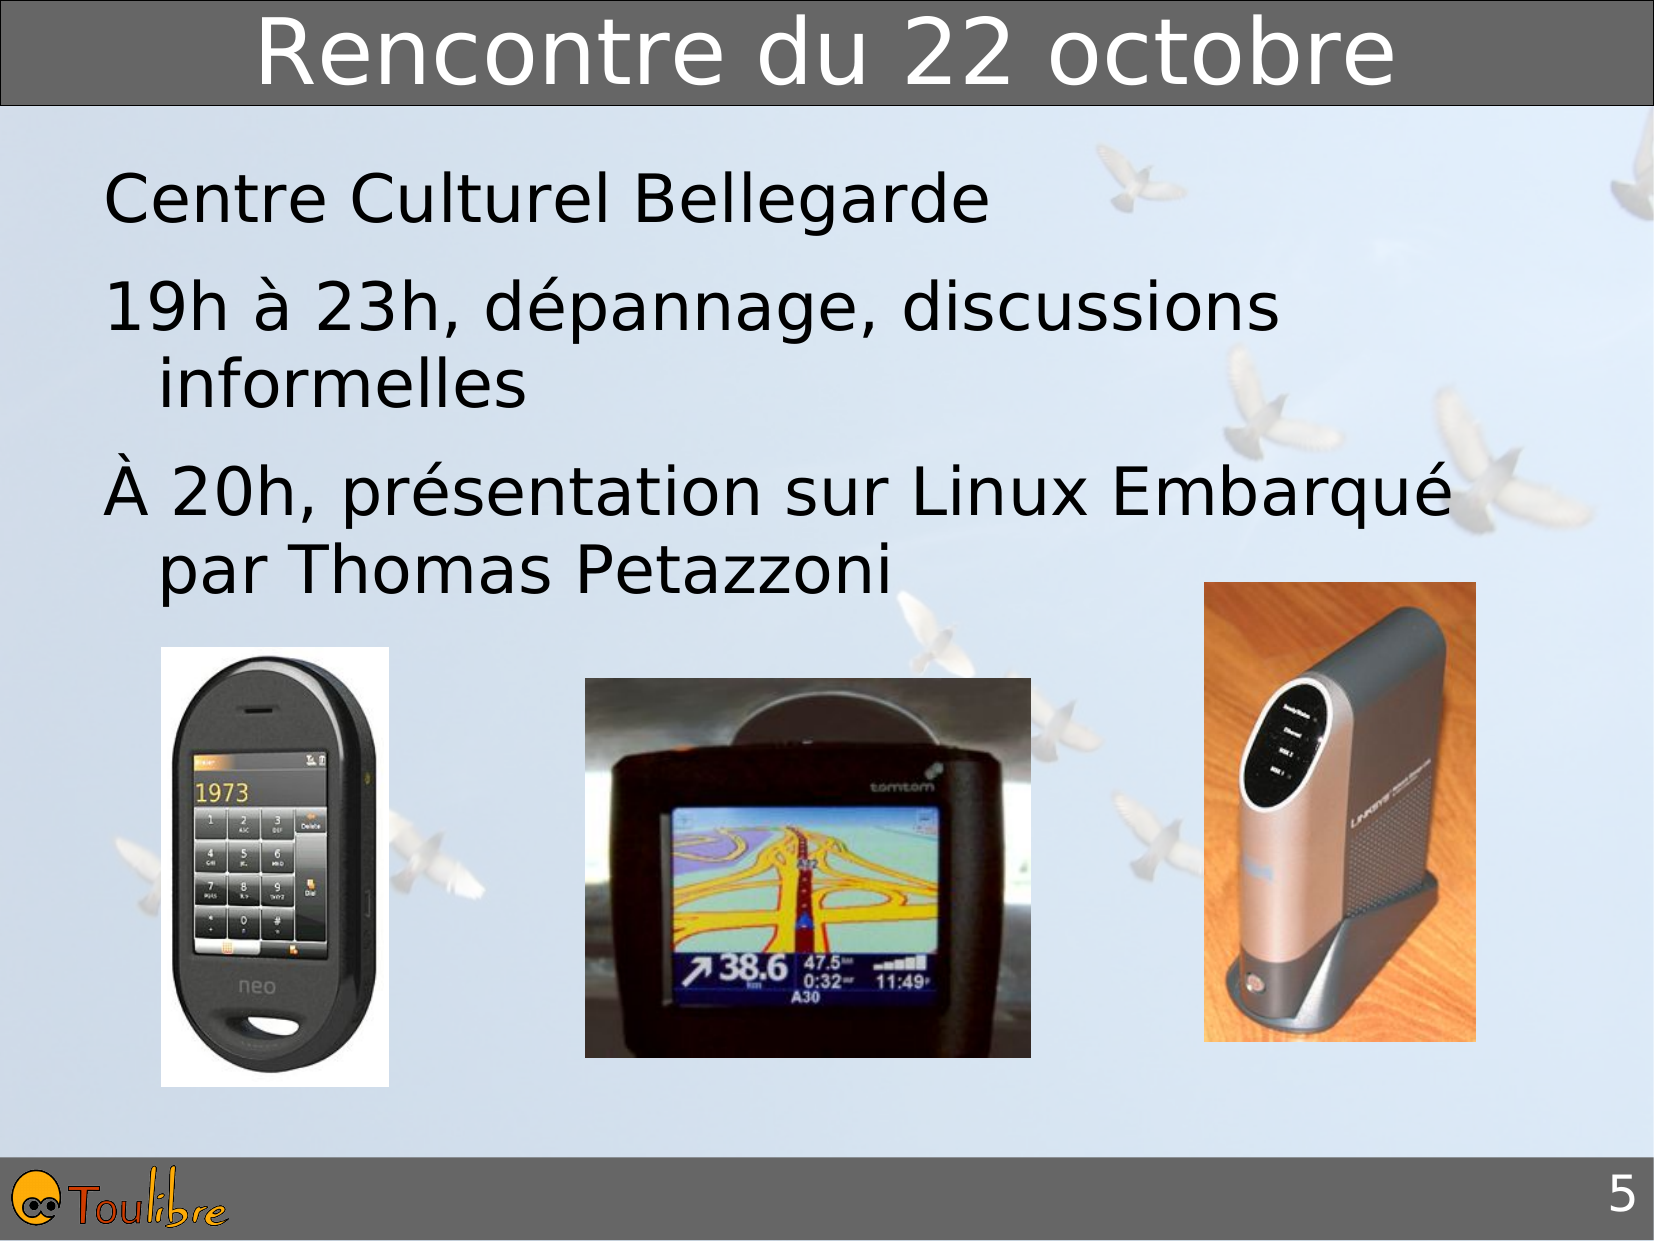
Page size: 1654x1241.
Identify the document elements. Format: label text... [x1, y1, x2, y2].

title Rencontre du 22 octobre [0, 0, 1654, 107]
picture [161, 647, 389, 1087]
picture [585, 678, 1031, 1058]
list Centre Culturel Bellegarde 19h à 23h, dépannage, discussions informelles À 20h, présentation sur Linux Embarqué par Thomas Petazzoni [86, 160, 1575, 1109]
picture [1204, 582, 1476, 1042]
picture [11, 1165, 229, 1228]
